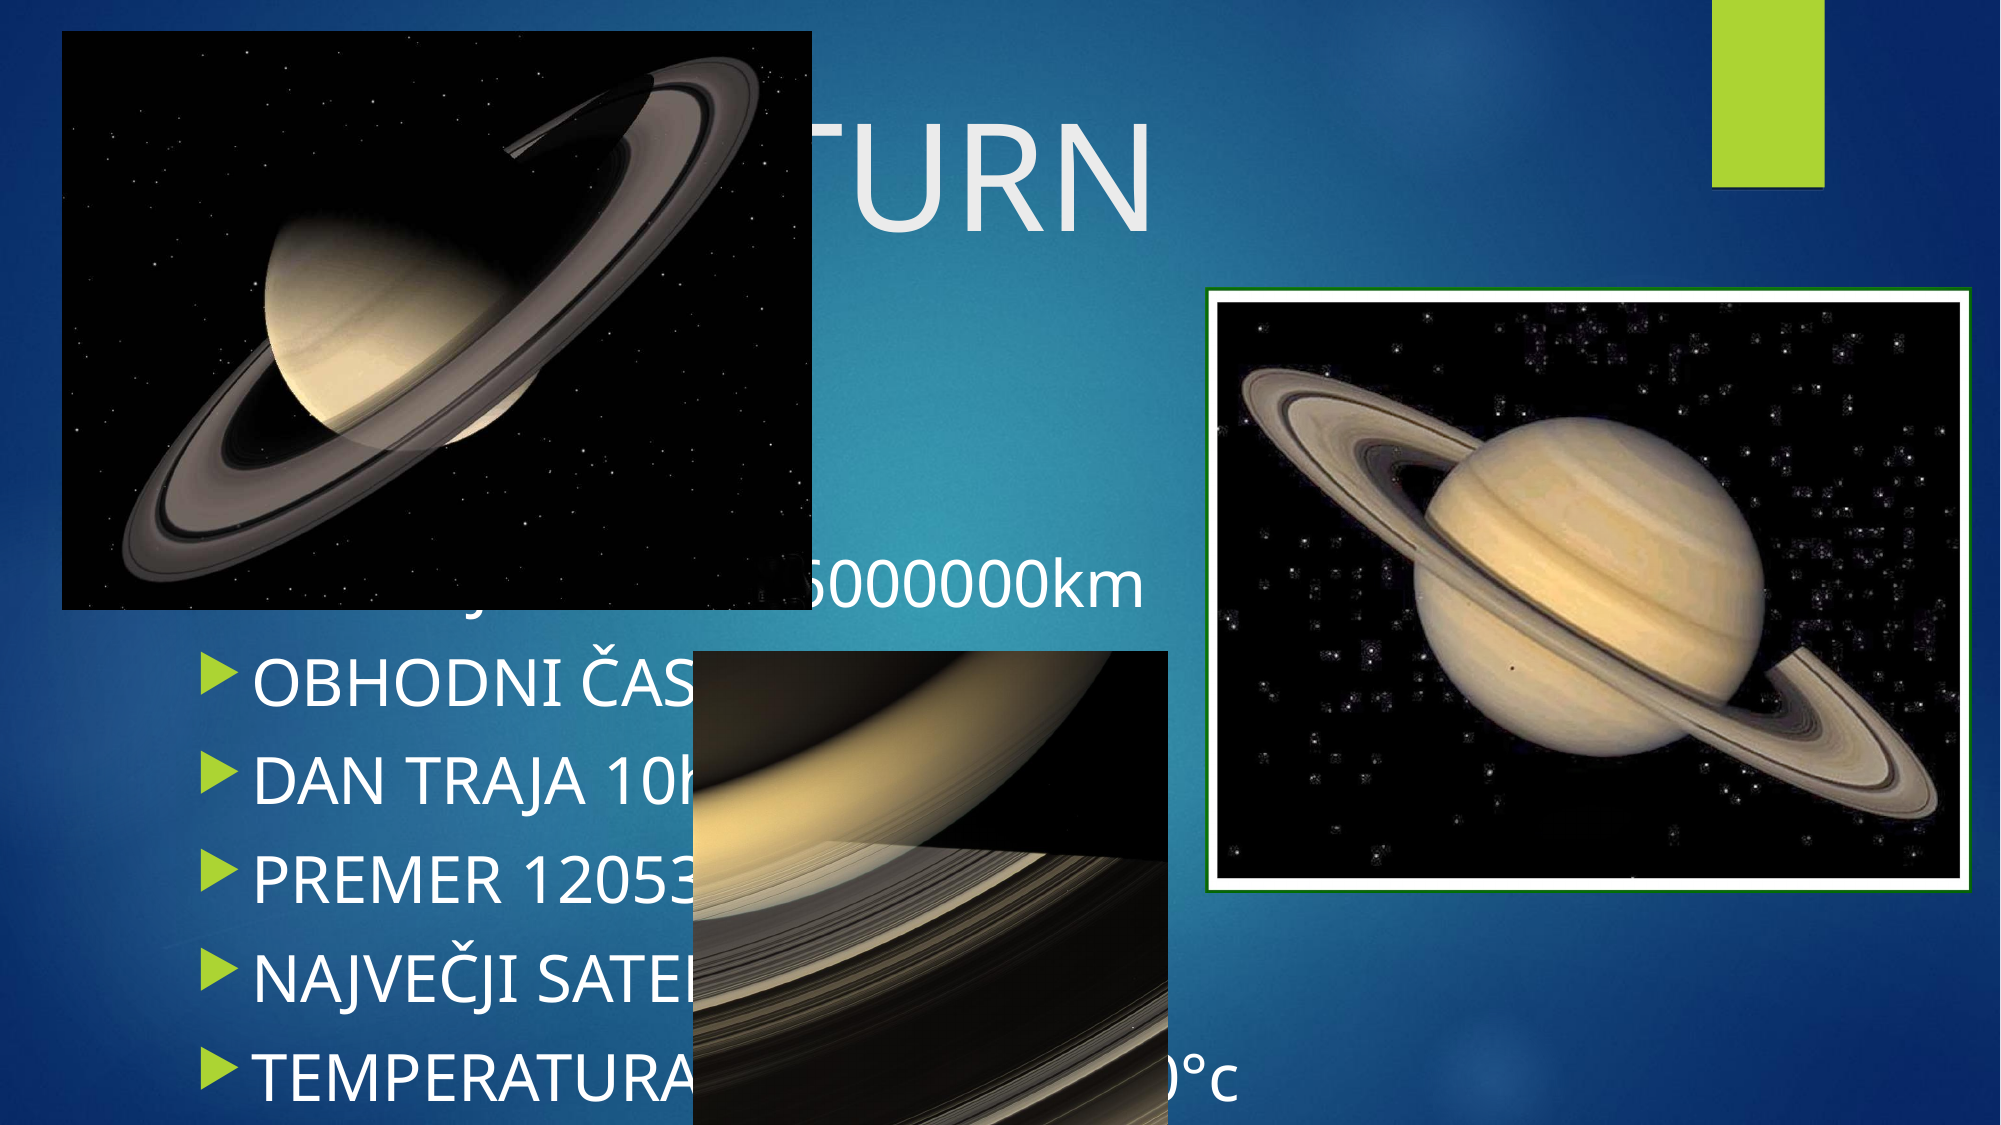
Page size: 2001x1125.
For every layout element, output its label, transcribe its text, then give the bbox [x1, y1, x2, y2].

picture [693, 651, 1168, 1125]
title SATURN [812, 74, 1649, 304]
picture [0, 0, 2001, 1125]
list 63 SATELITOV 7 OBROČEV ODDALJENOST 776000000km OBHODNI ČAS 29,6 LET DAN TRAJA 10h PREMER 120536 km NAJVEČJI SATELI TITAN TEMPERATURA OD -180°c--150°c [181, 336, 1649, 1125]
